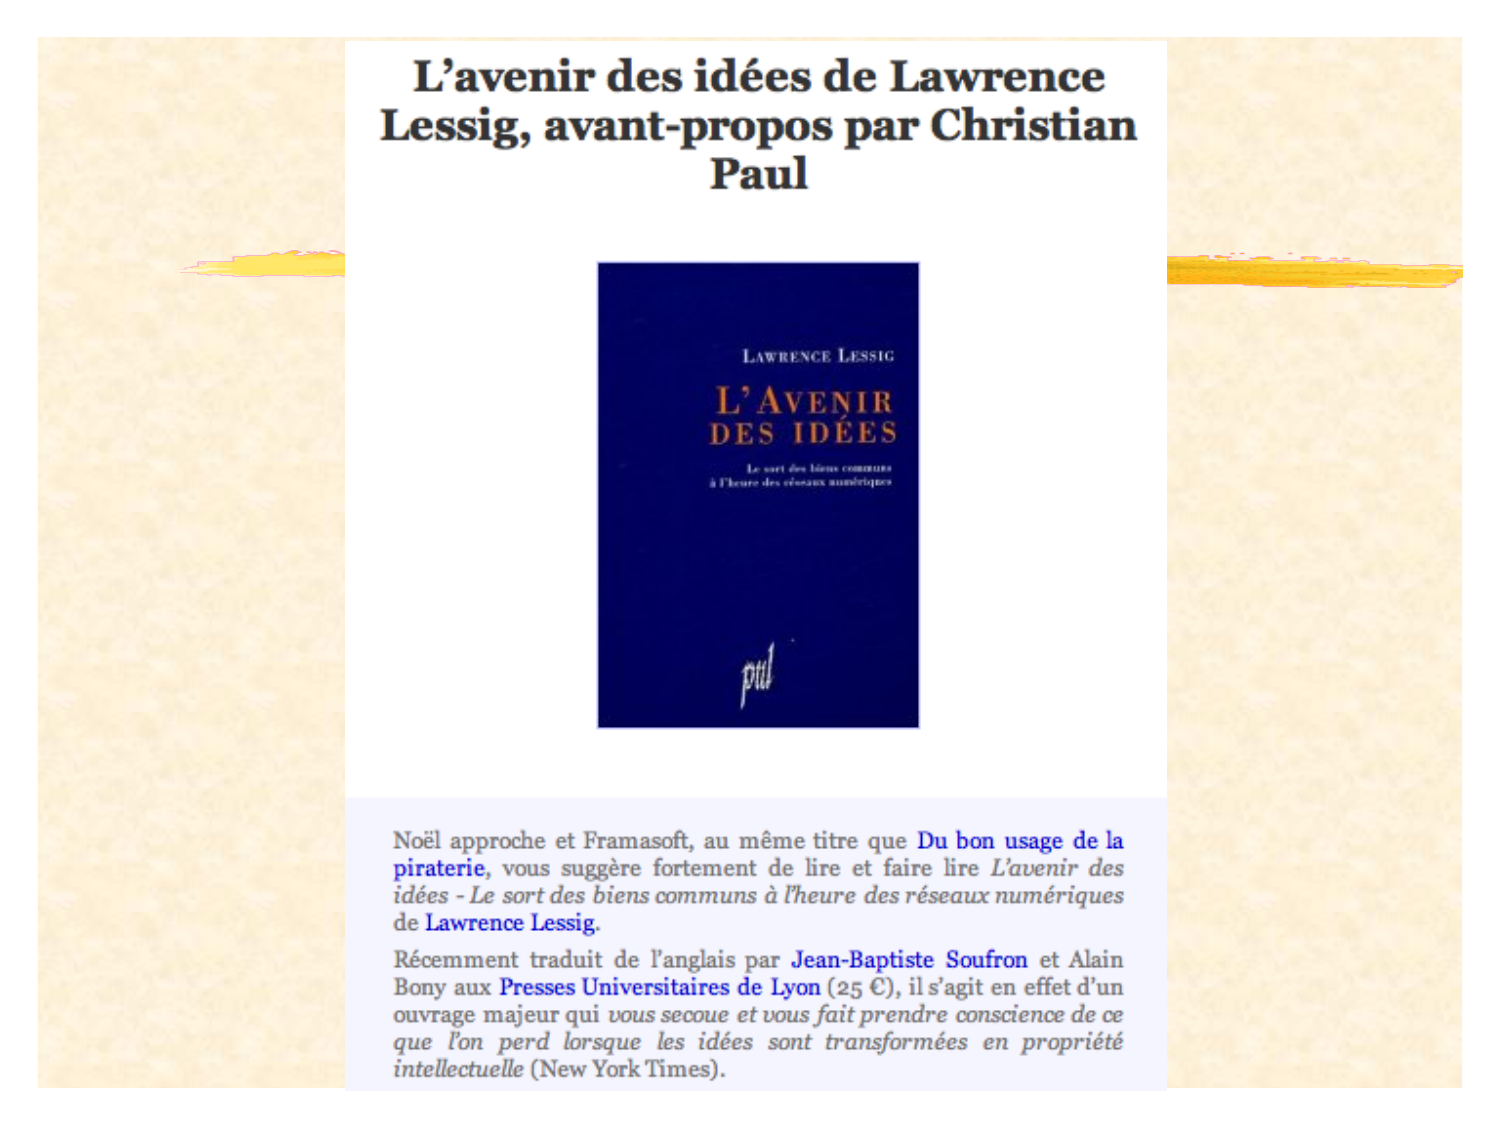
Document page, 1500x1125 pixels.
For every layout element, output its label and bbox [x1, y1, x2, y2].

picture [37, 37, 1463, 1091]
